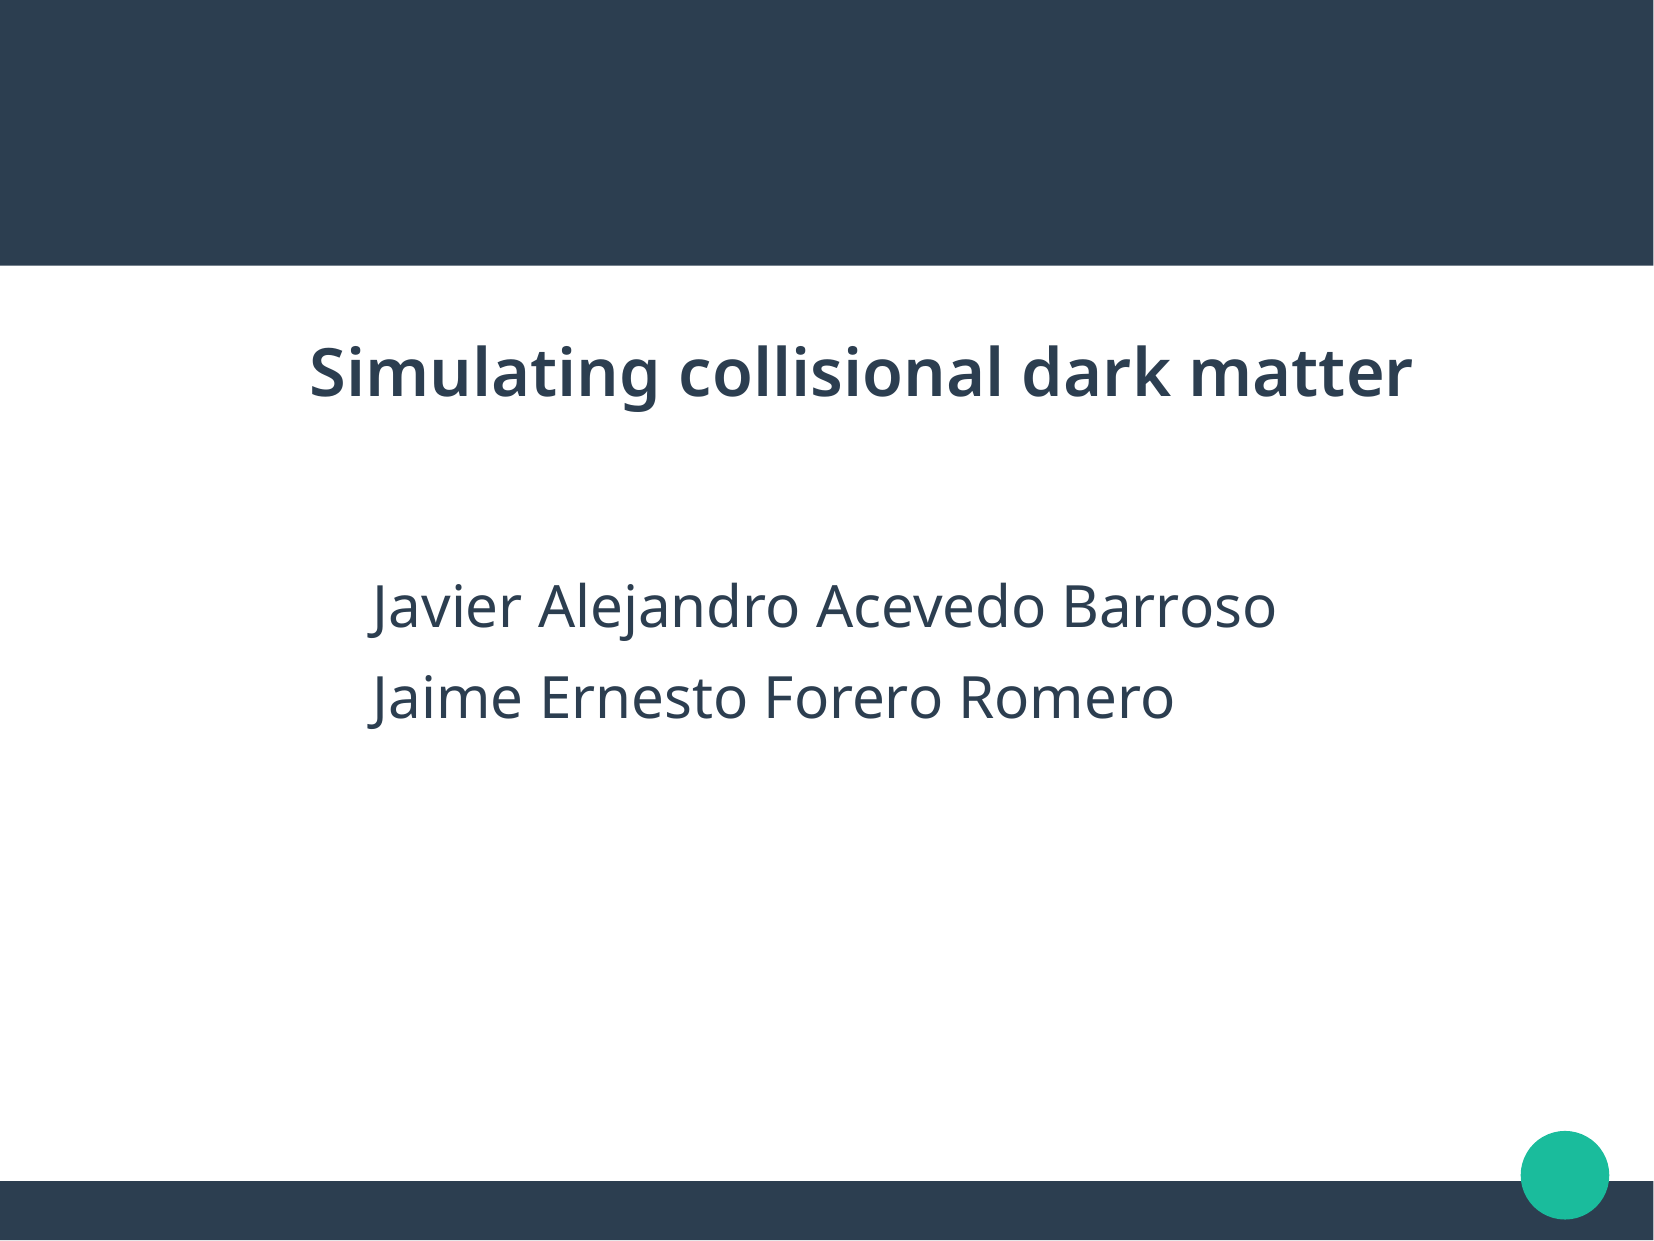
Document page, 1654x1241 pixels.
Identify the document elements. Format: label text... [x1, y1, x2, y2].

list Simulating collisional dark matter Javier Alejandro Acevedo Barroso Jaime Ernesto Forero Romero [59, 324, 1595, 1126]
